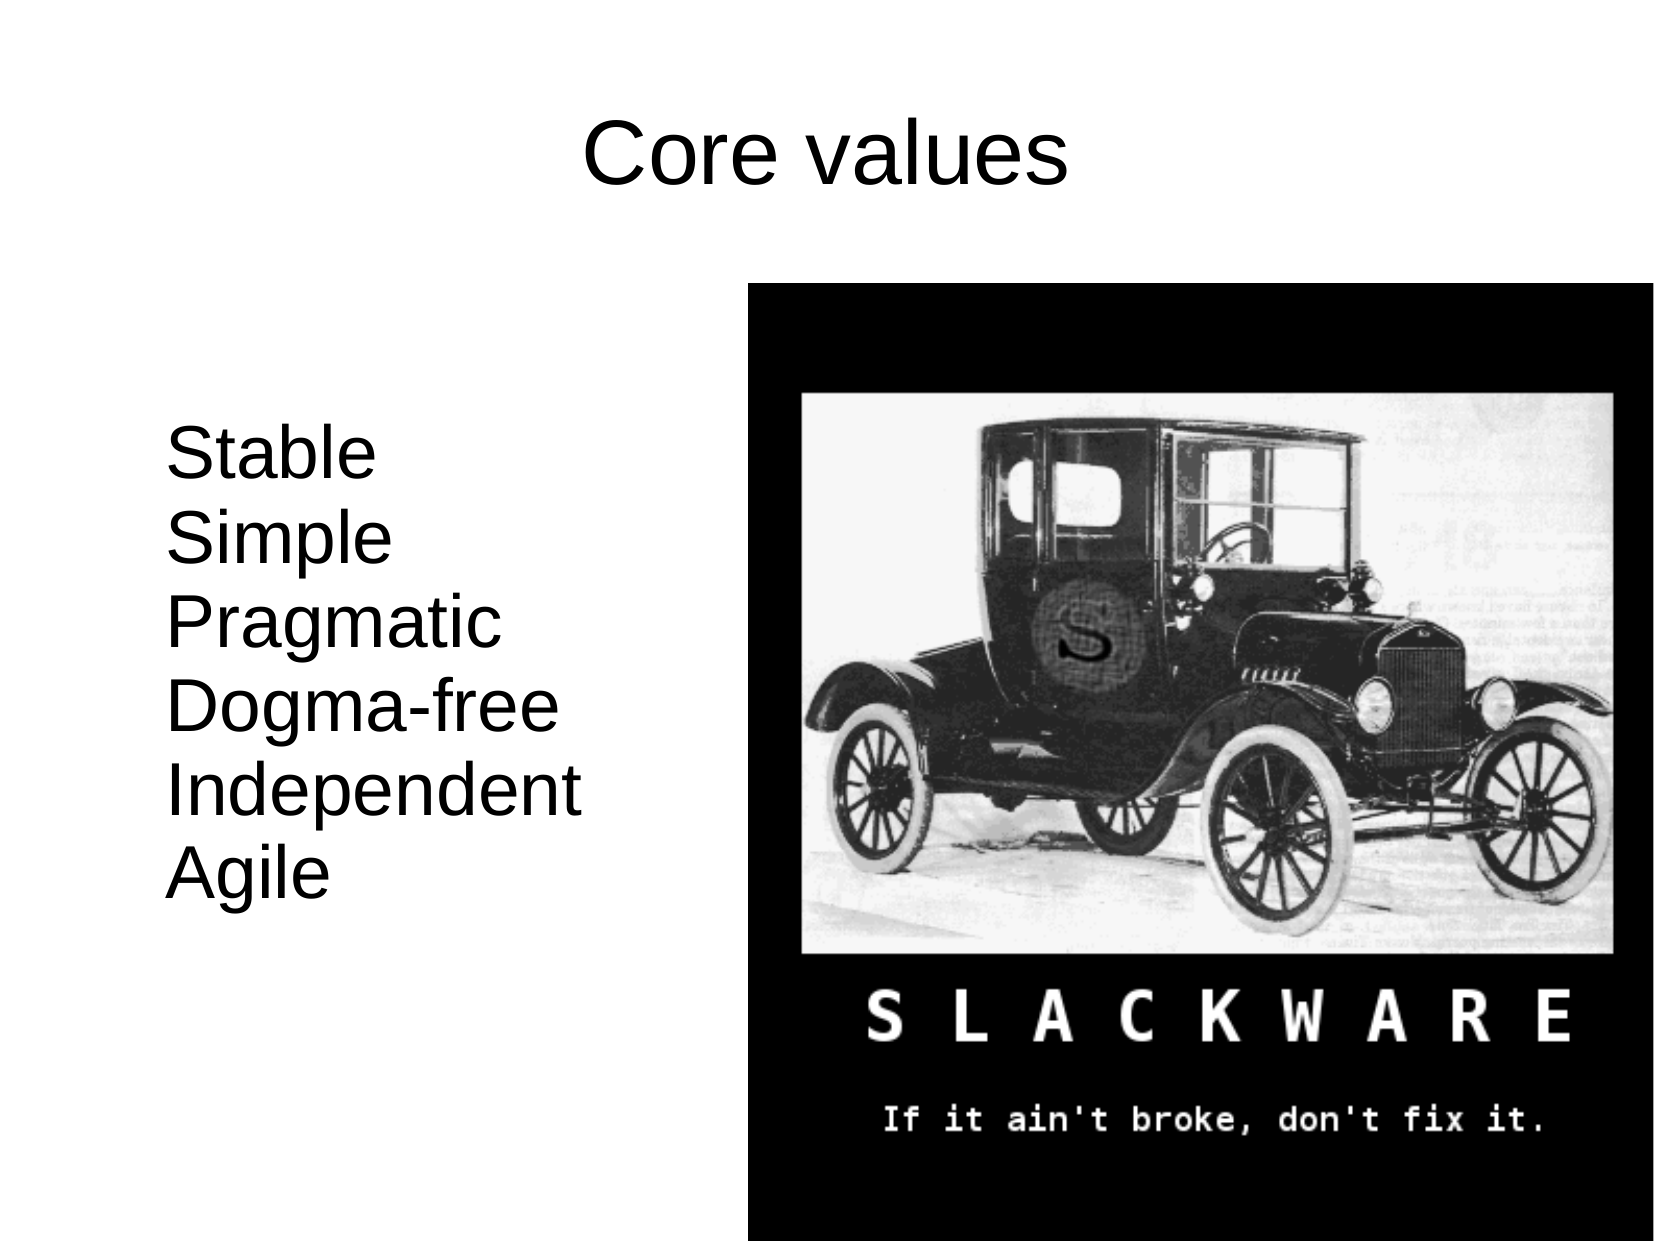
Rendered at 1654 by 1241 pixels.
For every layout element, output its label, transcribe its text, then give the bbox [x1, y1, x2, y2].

text_box Stable Simple Pragmatic Dogma-free Independent Agile [165, 283, 748, 1089]
picture [748, 283, 1654, 1241]
title Core values [82, 49, 1571, 257]
